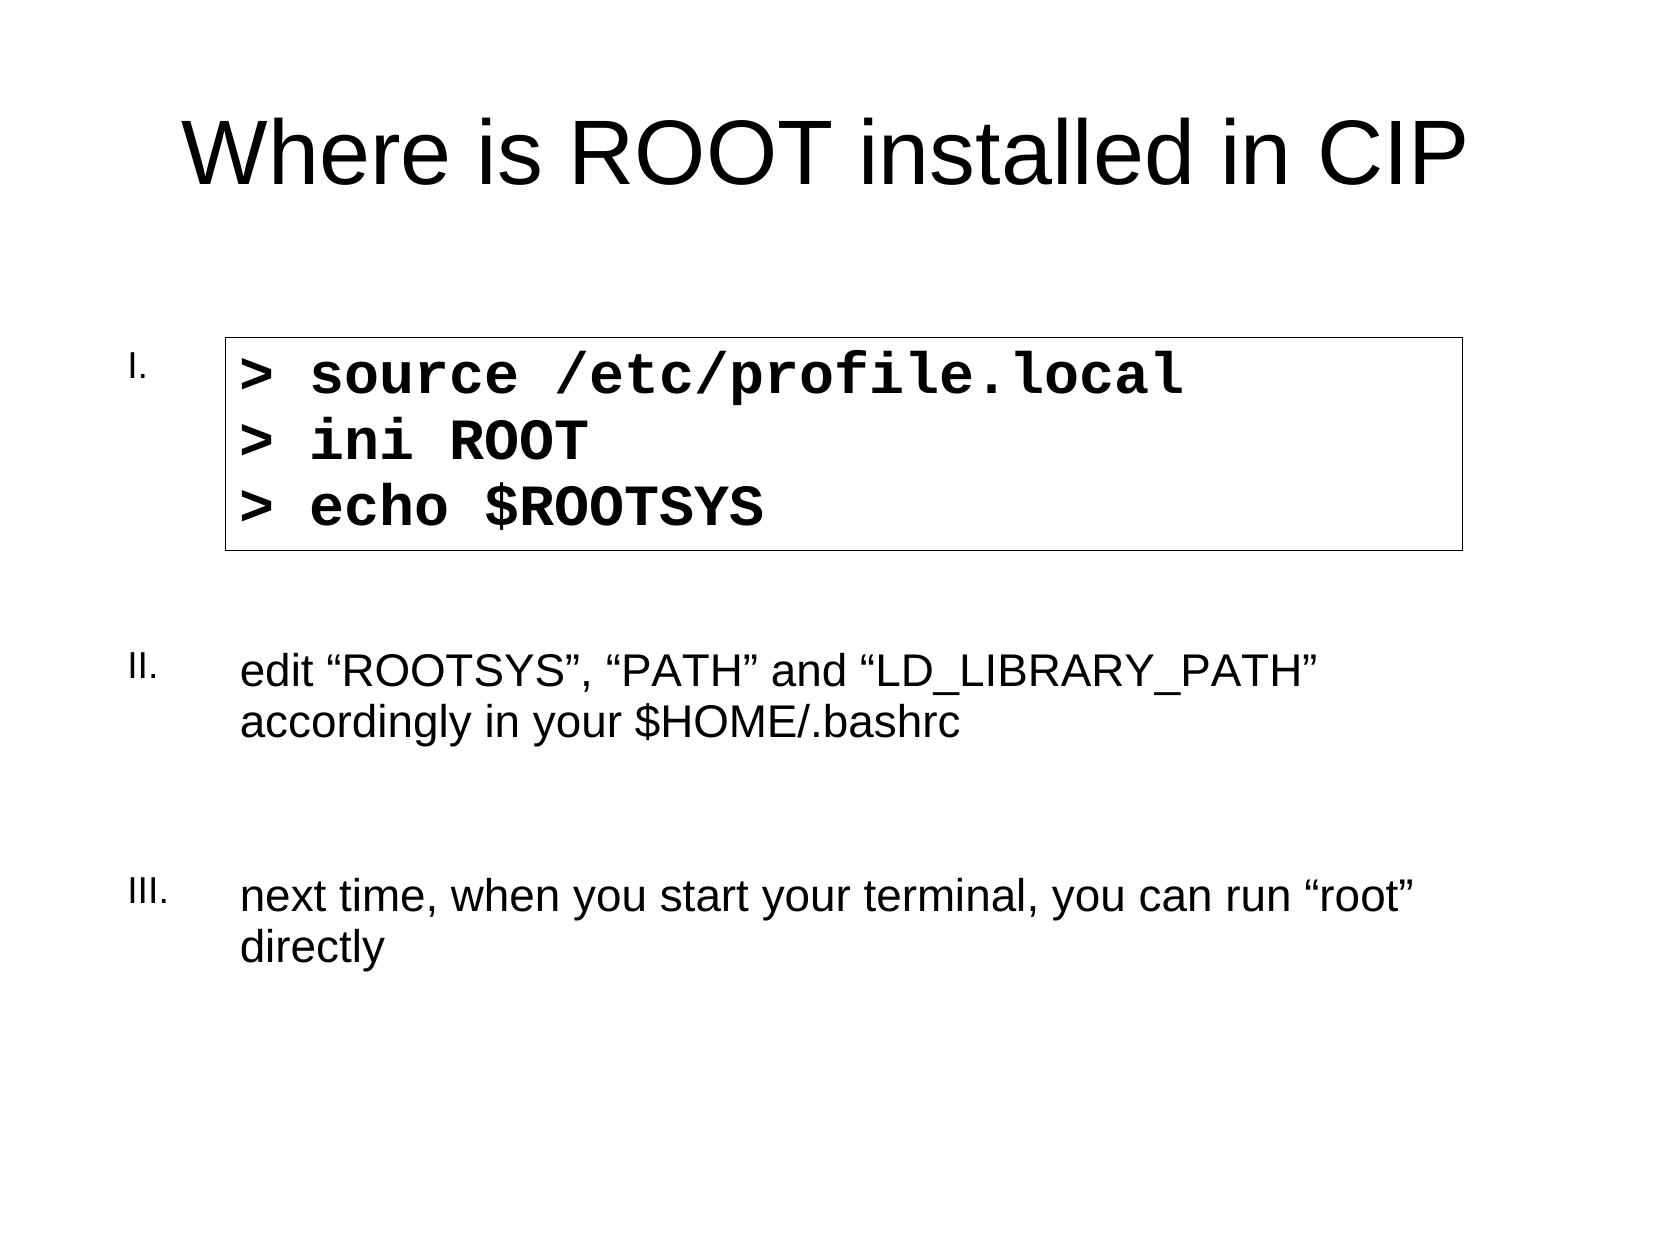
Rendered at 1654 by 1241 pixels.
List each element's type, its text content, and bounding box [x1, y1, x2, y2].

title Where is ROOT installed in CIP [82, 49, 1571, 257]
text_box edit “ROOTSYS”, “PATH” and “LD_LIBRARY_PATH” accordingly in your $HOME/.bashrc [225, 637, 1463, 755]
text_box next time, when you start your terminal, you can run “root” directly [225, 862, 1463, 980]
text_box I. [112, 337, 188, 395]
text_box III. [112, 862, 188, 920]
text_box II. [112, 637, 188, 695]
text_box > source /etc/profile.local > ini ROOT > echo $ROOTSYS [225, 337, 1463, 551]
